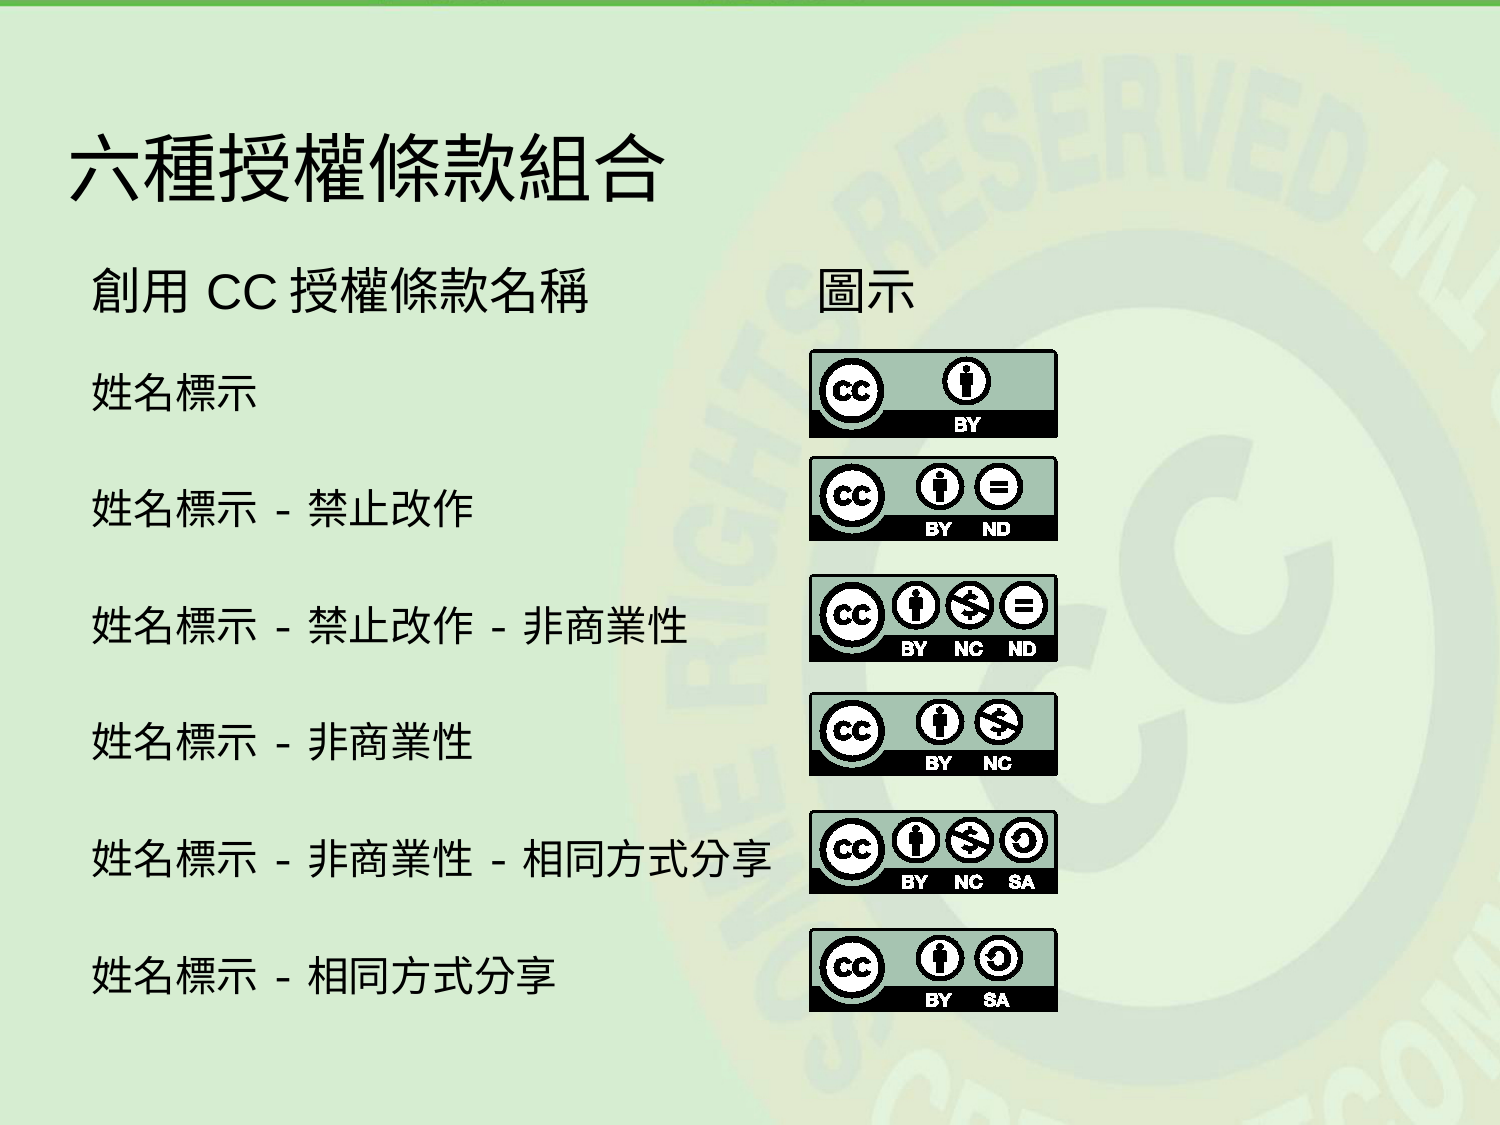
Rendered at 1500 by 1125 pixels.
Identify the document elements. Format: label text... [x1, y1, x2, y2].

text_box [809, 349, 1058, 438]
text_box 圖示 [801, 243, 1079, 332]
text_box 六種授權條款組合 [53, 101, 1500, 226]
text_box 姓名標示-禁止改作-非商業性 [76, 585, 802, 662]
text_box [809, 456, 1058, 541]
picture [0, 0, 1500, 1125]
text_box [809, 810, 1058, 894]
text_box [809, 928, 1058, 1012]
text_box 姓名標示-禁止改作 [76, 468, 802, 545]
text_box 姓名標示-非商業性 [76, 701, 802, 778]
text_box [809, 574, 1058, 662]
text_box 姓名標示-非商業性-相同方式分享 [76, 818, 802, 895]
text_box [809, 692, 1058, 776]
text_box 姓名標示 [76, 351, 802, 428]
text_box 姓名標示-相同方式分享 [76, 934, 802, 1012]
text_box 創用CC授權條款名稱 [76, 243, 801, 332]
